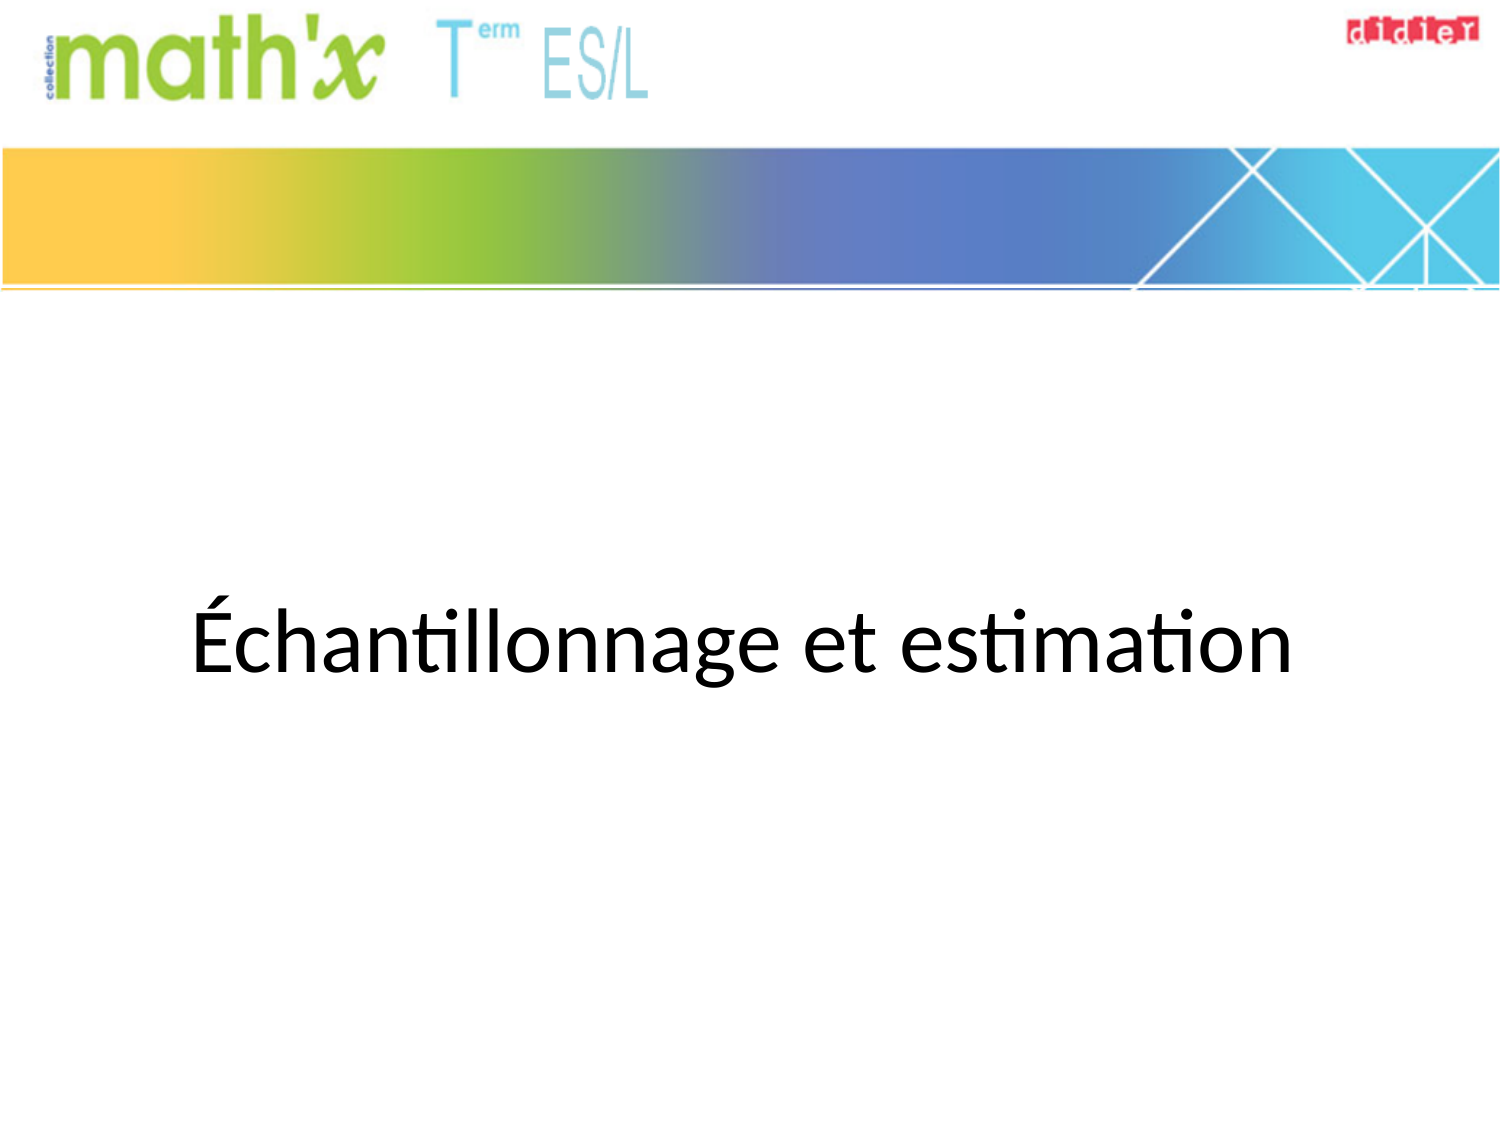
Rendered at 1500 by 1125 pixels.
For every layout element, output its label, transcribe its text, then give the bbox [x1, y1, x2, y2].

picture [0, 0, 1500, 288]
title Échantillonnage et estimation [105, 515, 1381, 757]
